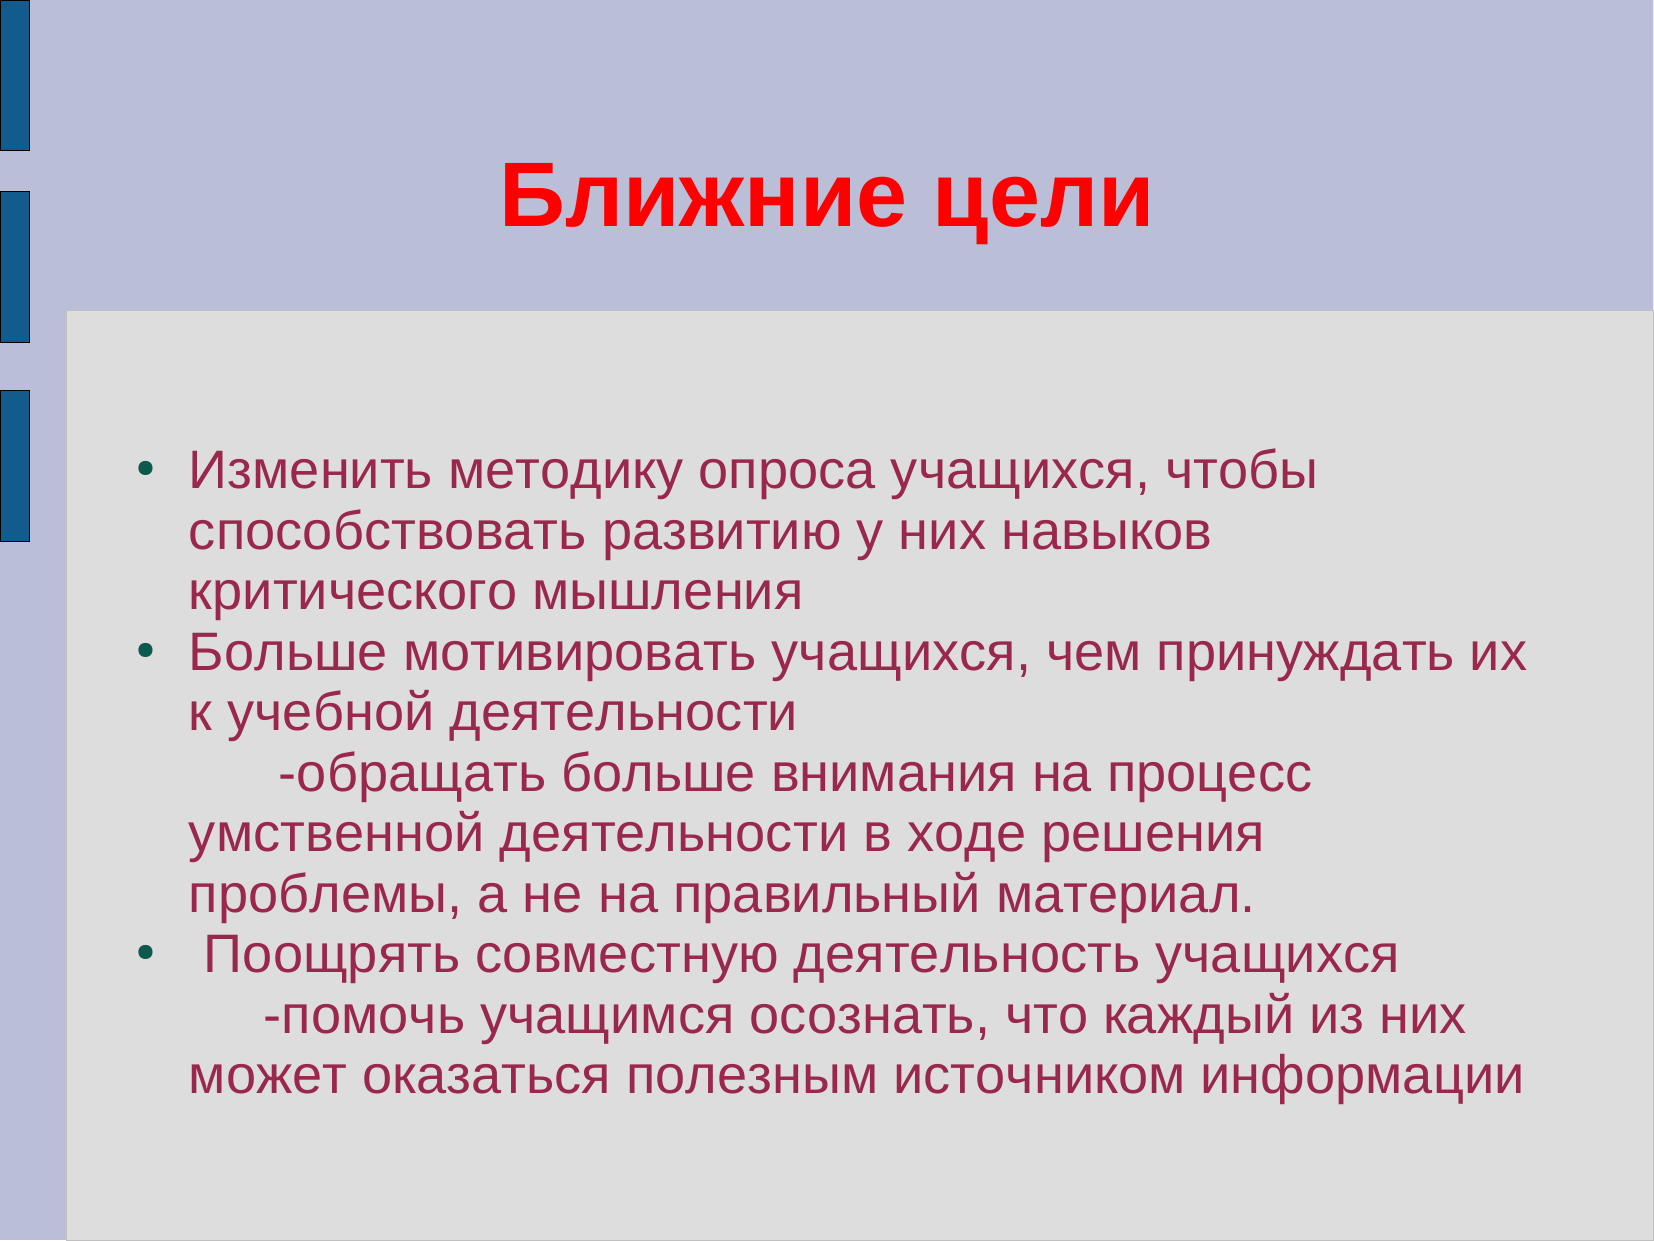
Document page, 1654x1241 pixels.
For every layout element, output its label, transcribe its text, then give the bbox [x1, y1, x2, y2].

title Ближние цели [121, 91, 1534, 299]
list Изменить методику опроса учащихся, чтобы способствовать развитию у них навыков критического мышления Больше мотивировать учащихся, чем принуждать их к учебной деятельности -обращать больше внимания на процесс умственной деятельности в ходе решения проблемы, а не на правильный материал. Поощрять совместную деятельность учащихся -помочь учащимся осознать, что каждый из них может оказаться полезным источником информации [118, 383, 1536, 1131]
